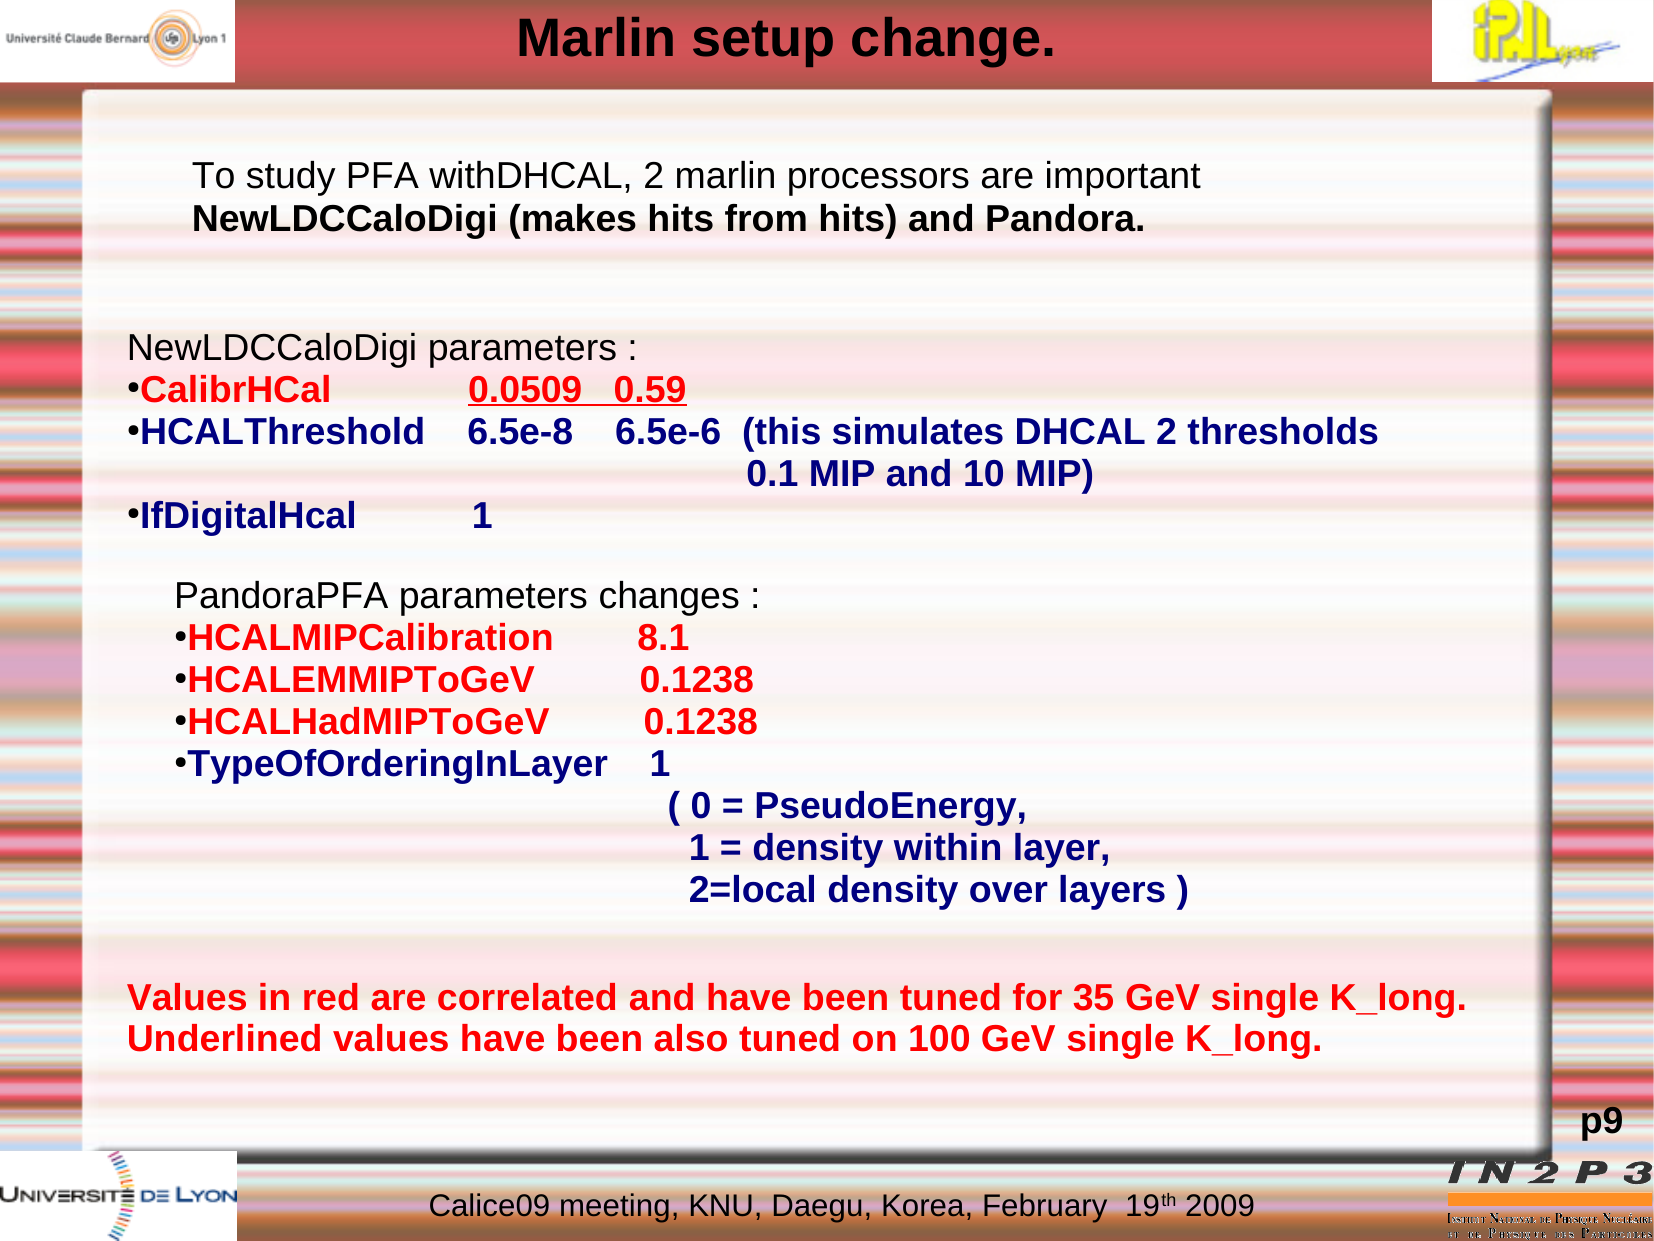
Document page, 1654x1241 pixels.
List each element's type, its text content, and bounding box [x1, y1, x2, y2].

text_box Values in red are correlated and have been tuned for 35 GeV single K_long. Underlined values have been also tuned on 100 GeV single K_long. [112, 968, 1482, 1070]
picture [0, 0, 1654, 1241]
text_box PandoraPFA parameters changes : HCALMIPCalibration 8.1 HCALEMMIPToGeV 0.1238 HCALHadMIPToGeV 0.1238 TypeOfOrderingInLayer 1 ( 0 = PseudoEnergy, 1 = density within layer, 2=local density over layers ) [159, 566, 1267, 927]
text_box To study PFA withDHCAL, 2 marlin processors are important NewLDCCaloDigi (makes hits from hits) and Pandora. [177, 147, 1216, 248]
text_box Marlin setup change. [501, 0, 1072, 95]
text_box NewLDCCaloDigi parameters : CalibrHCal 0.0509 0.59 HCALThreshold 6.5e-8 6.5e-6 (this simulates DHCAL 2 thresholds 0.1 MIP and 10 MIP) IfDigitalHcal 1 [112, 318, 1404, 549]
